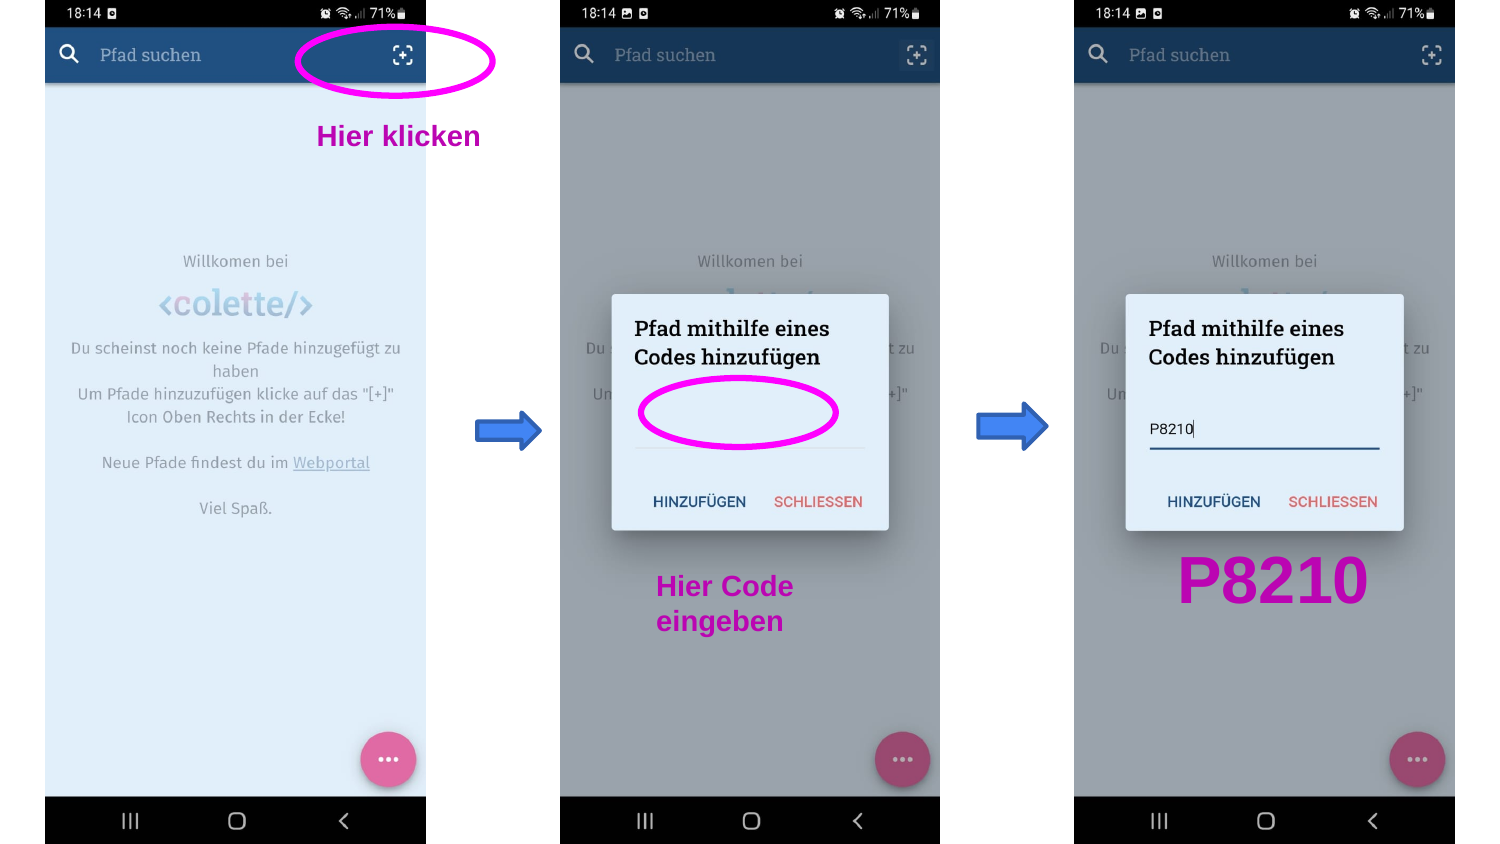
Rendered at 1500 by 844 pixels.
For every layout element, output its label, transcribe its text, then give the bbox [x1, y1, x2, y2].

text_box Hier klicken [301, 110, 546, 161]
text_box P8210 [1162, 529, 1397, 626]
picture [45, 0, 426, 844]
text_box Hier Code eingeben [640, 559, 927, 646]
picture [301, 30, 426, 92]
text_box [978, 403, 1047, 449]
text_box [477, 412, 540, 449]
picture [1074, 0, 1455, 844]
picture [560, 0, 940, 844]
